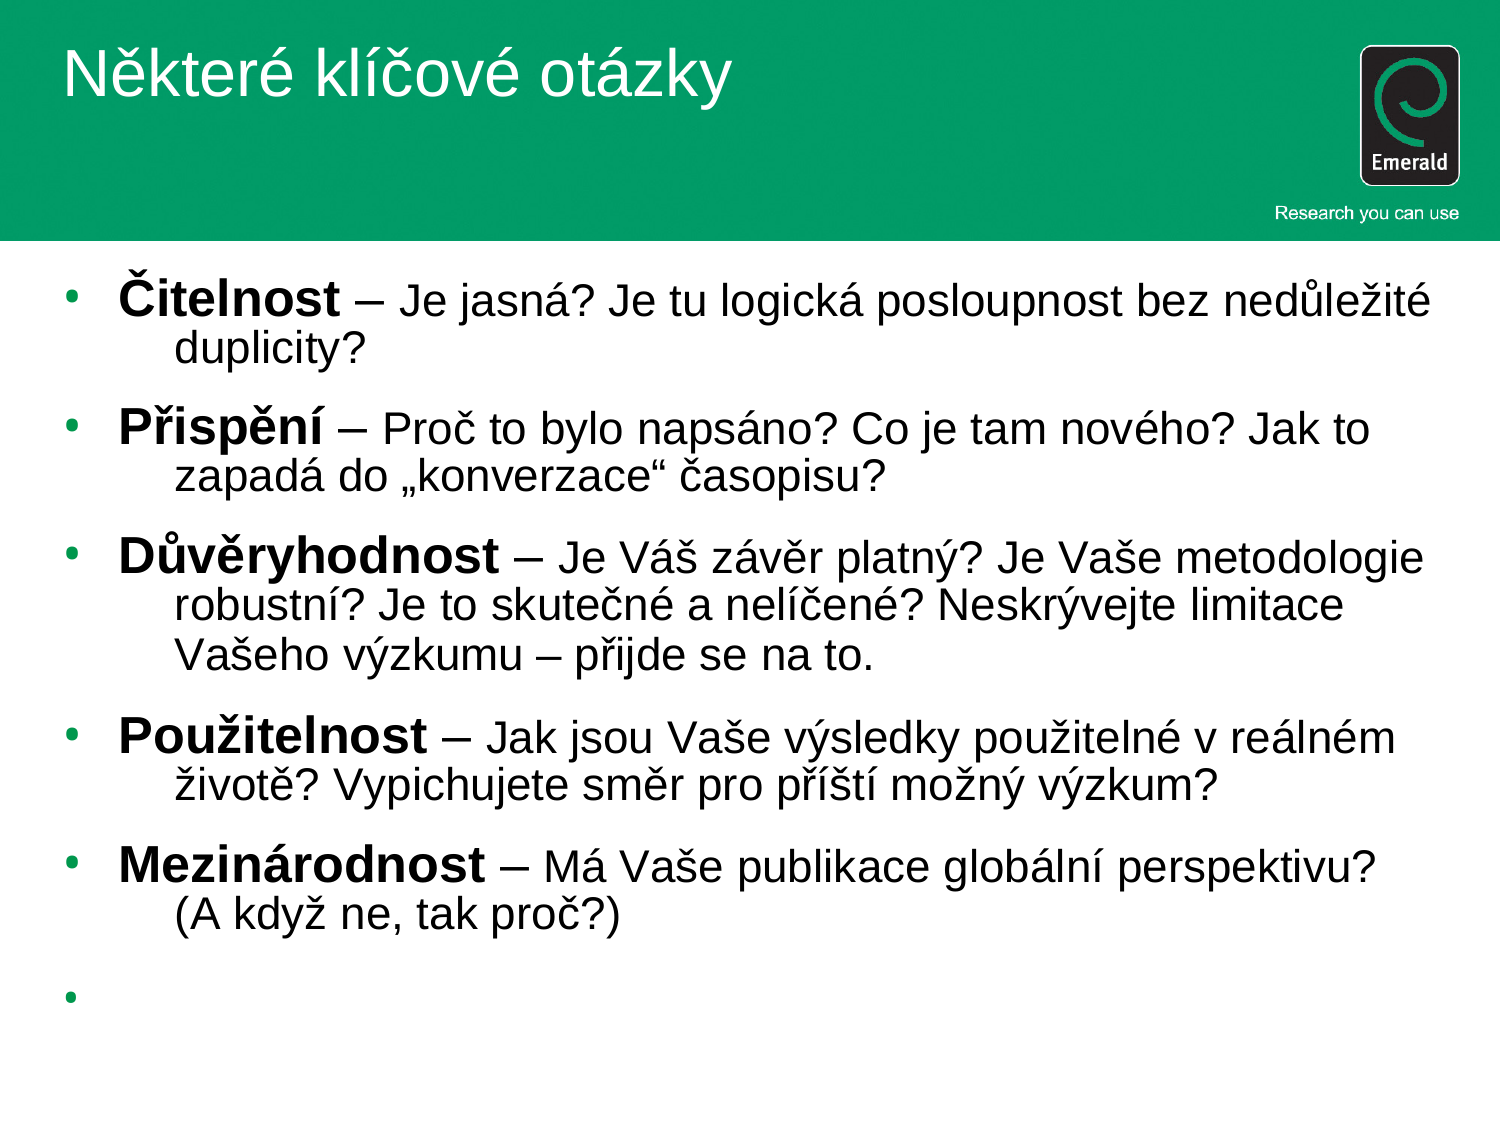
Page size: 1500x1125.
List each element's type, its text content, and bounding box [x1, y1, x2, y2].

list Čitelnost – Je jasná? Je tu logická posloupnost bez nedůležité duplicity? Přispění – Proč to bylo napsáno? Co je tam nového? Jak to zapadá do „konverzace“ časopisu? Důvěryhodnost – Je Váš závěr platný? Je Vaše metodologie robustní? Je to skutečné a nelíčené? Neskrývejte limitace Vašeho výzkumu – přijde se na to. Použitelnost – Jak jsou Vaše výsledky použitelné v reálném životě? Vypichujete směr pro příští možný výzkum? Mezinárodnost – Má Vaše publikace globální perspektivu? (A když ne, tak proč?) [62, 275, 1438, 951]
title Některé klíčové otázky [62, 38, 1250, 220]
